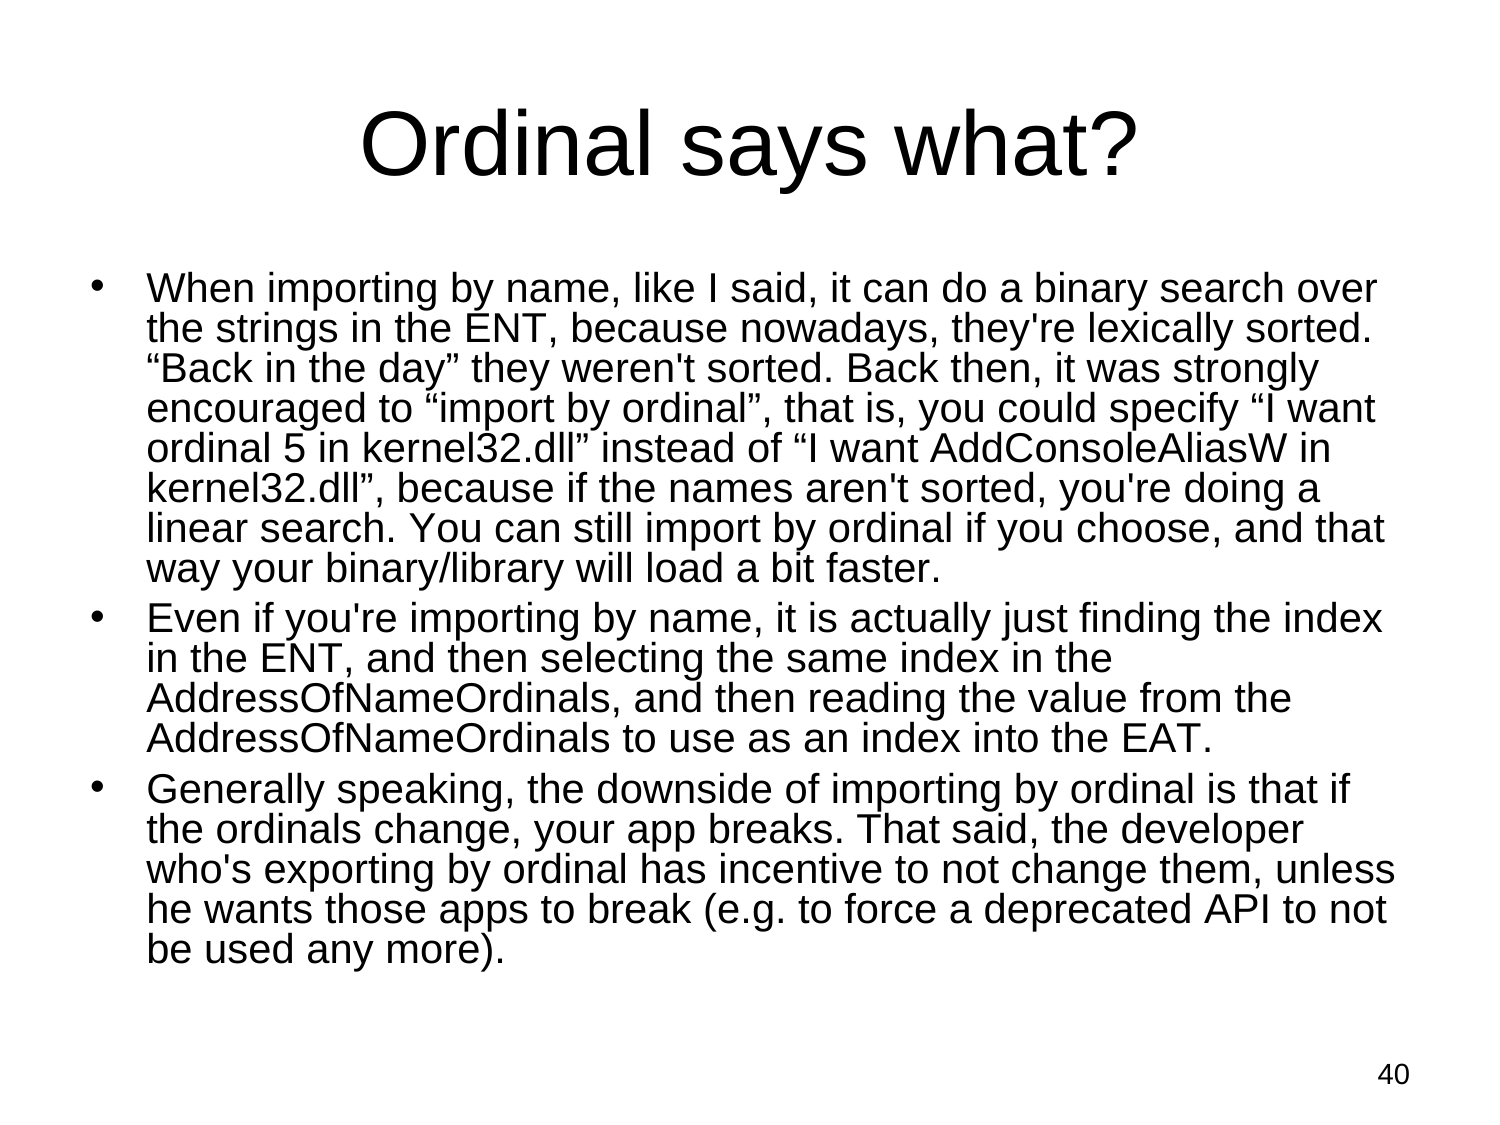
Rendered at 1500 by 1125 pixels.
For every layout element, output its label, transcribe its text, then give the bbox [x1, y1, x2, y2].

text_box <number> [1074, 1042, 1426, 1103]
list When importing by name, like I said, it can do a binary search over the strings in the ENT, because nowadays, they're lexically sorted. “Back in the day” they weren't sorted. Back then, it was strongly encouraged to “import by ordinal”, that is, you could specify “I want ordinal 5 in kernel32.dll” instead of “I want AddConsoleAliasW in kernel32.dll”, because if the names aren't sorted, you're doing a linear search. You can still import by ordinal if you choose, and that way your binary/library will load a bit faster. Even if you're importing by name, it is actually just finding the index in the ENT, and then selecting the same index in the AddressOfNameOrdinals, and then reading the value from the AddressOfNameOrdinals to use as an index into the EAT. Generally speaking, the downside of importing by ordinal is that if the ordinals change, your app breaks. That said, the developer who's exporting by ordinal has incentive to not change them, unless he wants those apps to break (e.g. to force a deprecated API to not be used any more). [75, 262, 1426, 1006]
title Ordinal says what? [75, 45, 1426, 233]
